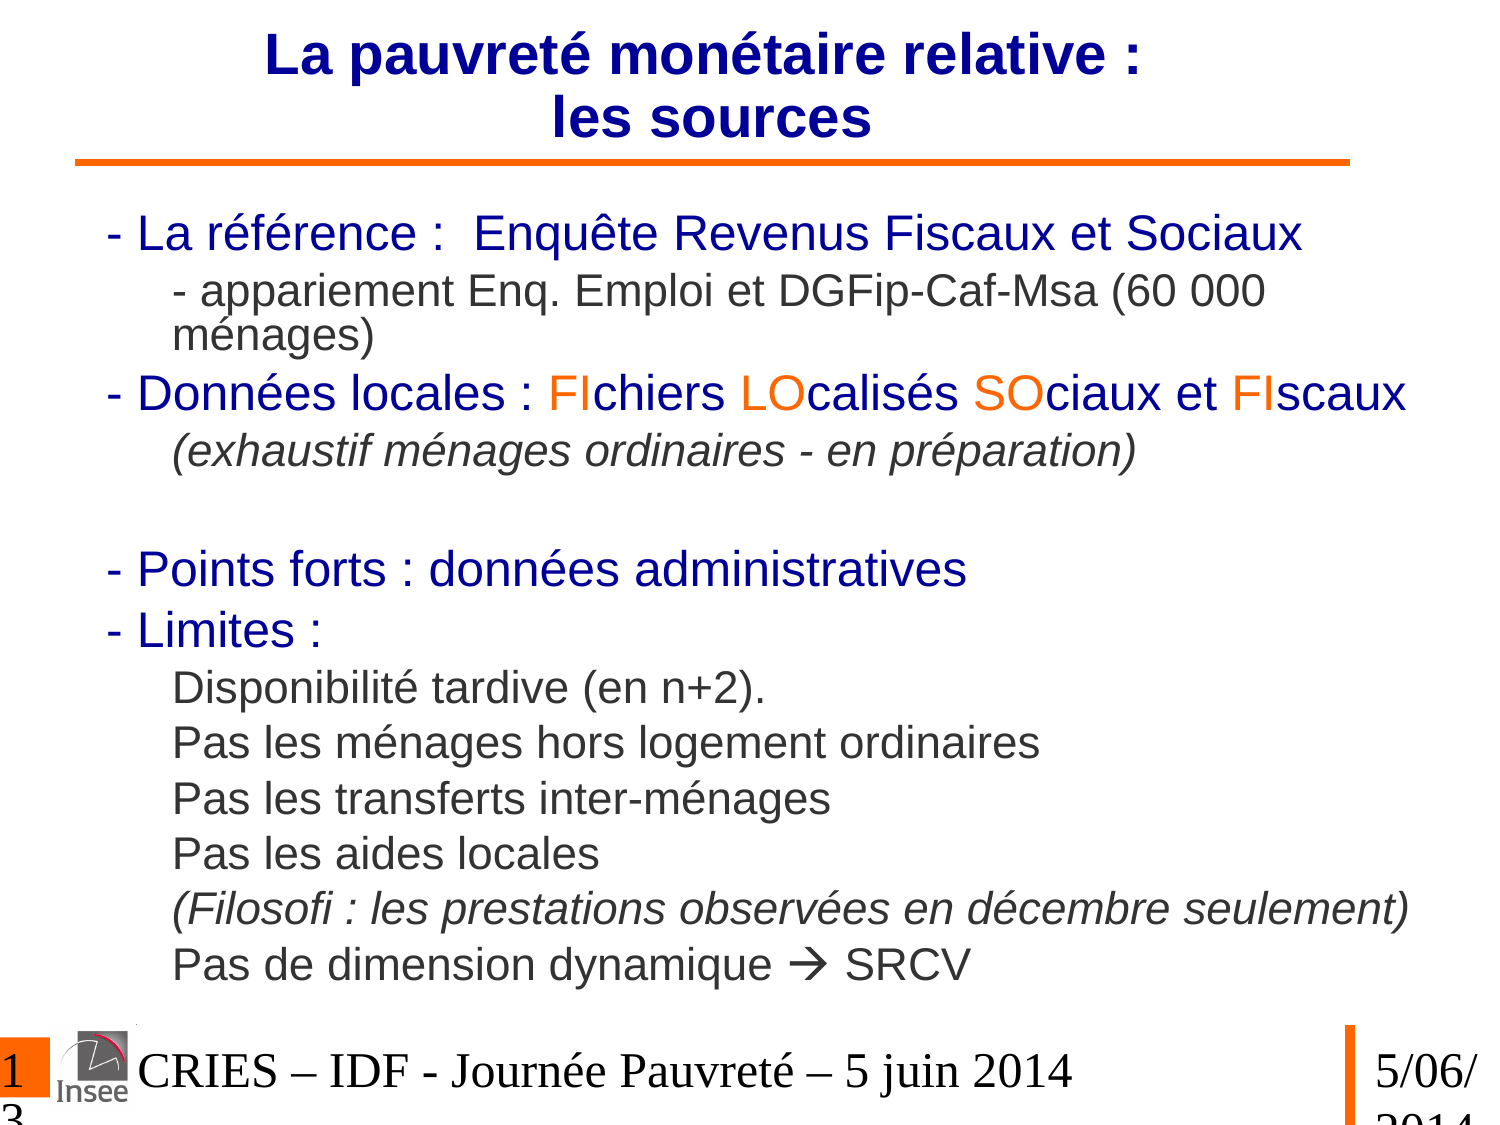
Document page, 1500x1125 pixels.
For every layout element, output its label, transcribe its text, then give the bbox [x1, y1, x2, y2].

list - La référence : Enquête Revenus Fiscaux et Sociaux - appariement Enq. Emploi et DGFip-Caf-Msa (60 000 ménages) - Données locales : FIchiers LOcalisés SOciaux et FIscaux (exhaustif ménages ordinaires - en préparation) - Points forts : données administratives - Limites : Disponibilité tardive (en n+2). Pas les ménages hors logement ordinaires Pas les transferts inter-ménages Pas les aides locales (Filosofi : les prestations observées en décembre seulement) Pas de dimension dynamique  SRCV [50, 212, 1450, 1000]
title La pauvreté monétaire relative : les sources [75, 24, 1351, 151]
picture [50, 1024, 137, 1113]
